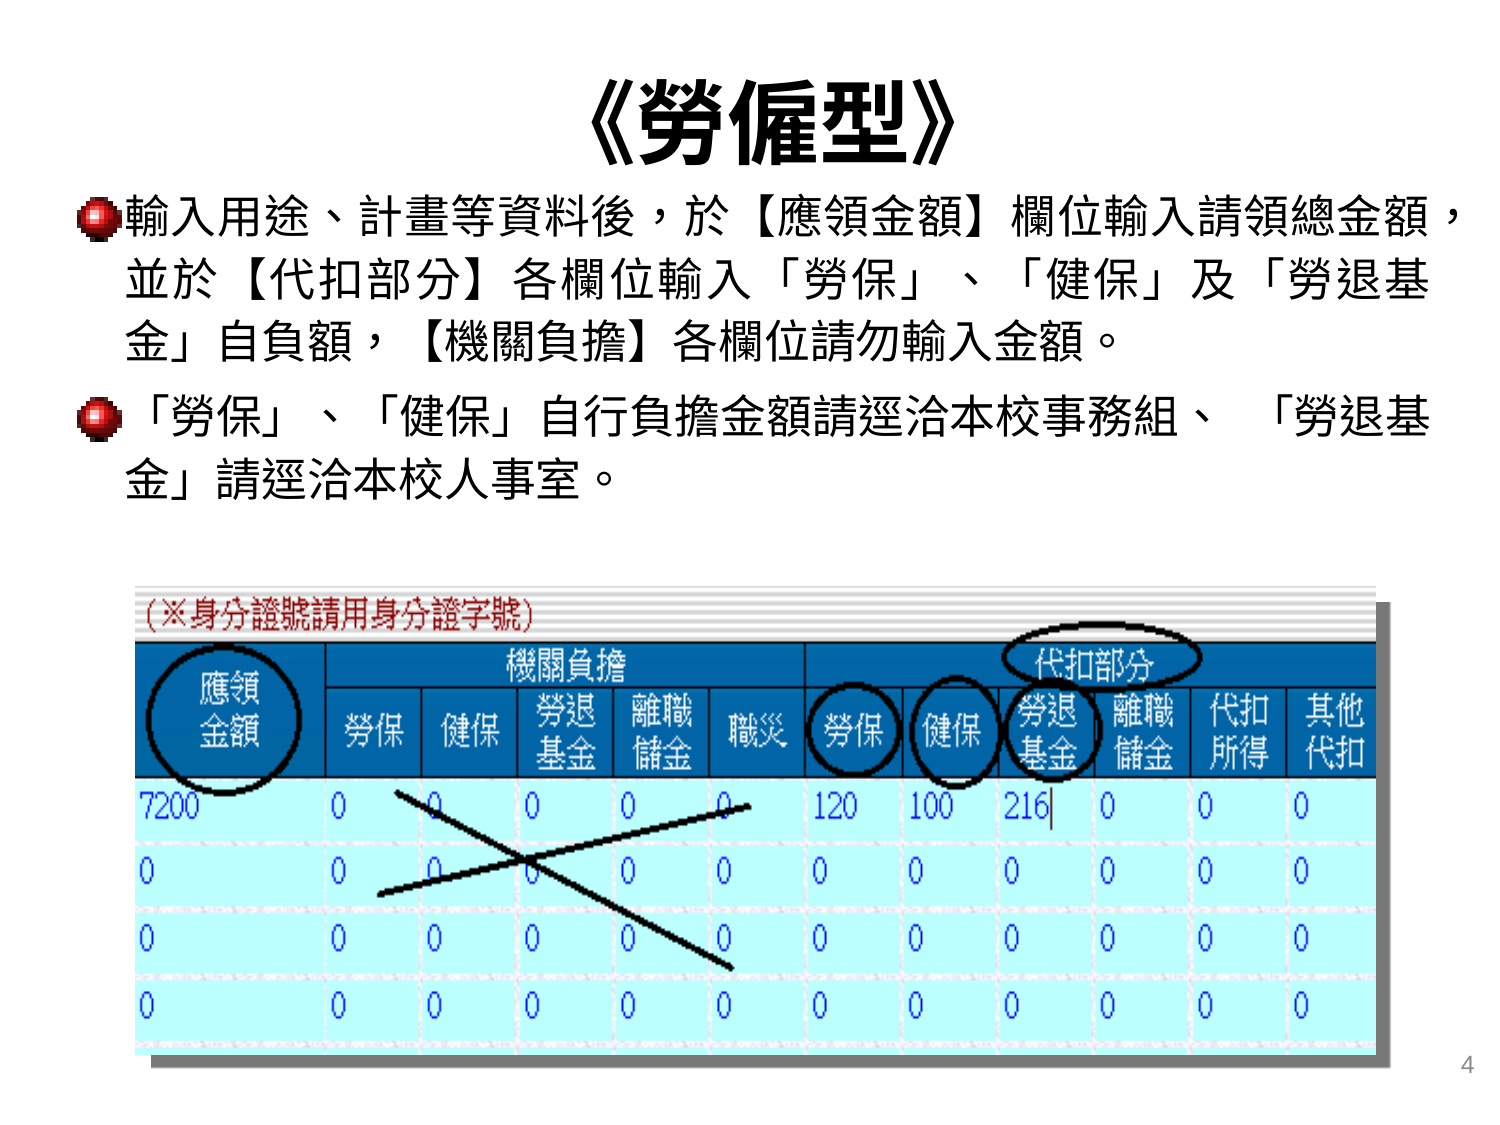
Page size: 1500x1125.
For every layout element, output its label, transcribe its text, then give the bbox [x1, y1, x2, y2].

slide_number <編號> [1139, 1024, 1490, 1103]
title 《勞僱型》 [277, 45, 1270, 197]
list 輸入用途、計畫等資料後，於【應領金額】欄位輸入請領總金額，並於【代扣部分】各欄位輸入「勞保」、「健保」及「勞退基金」自負額，【機關負擔】各欄位請勿輸入金額。 「勞保」、「健保」自行負擔金額請逕洽本校事務組、 「勞退基金」請逕洽本校人事室。 [53, 172, 1447, 1071]
picture [135, 586, 1376, 1055]
